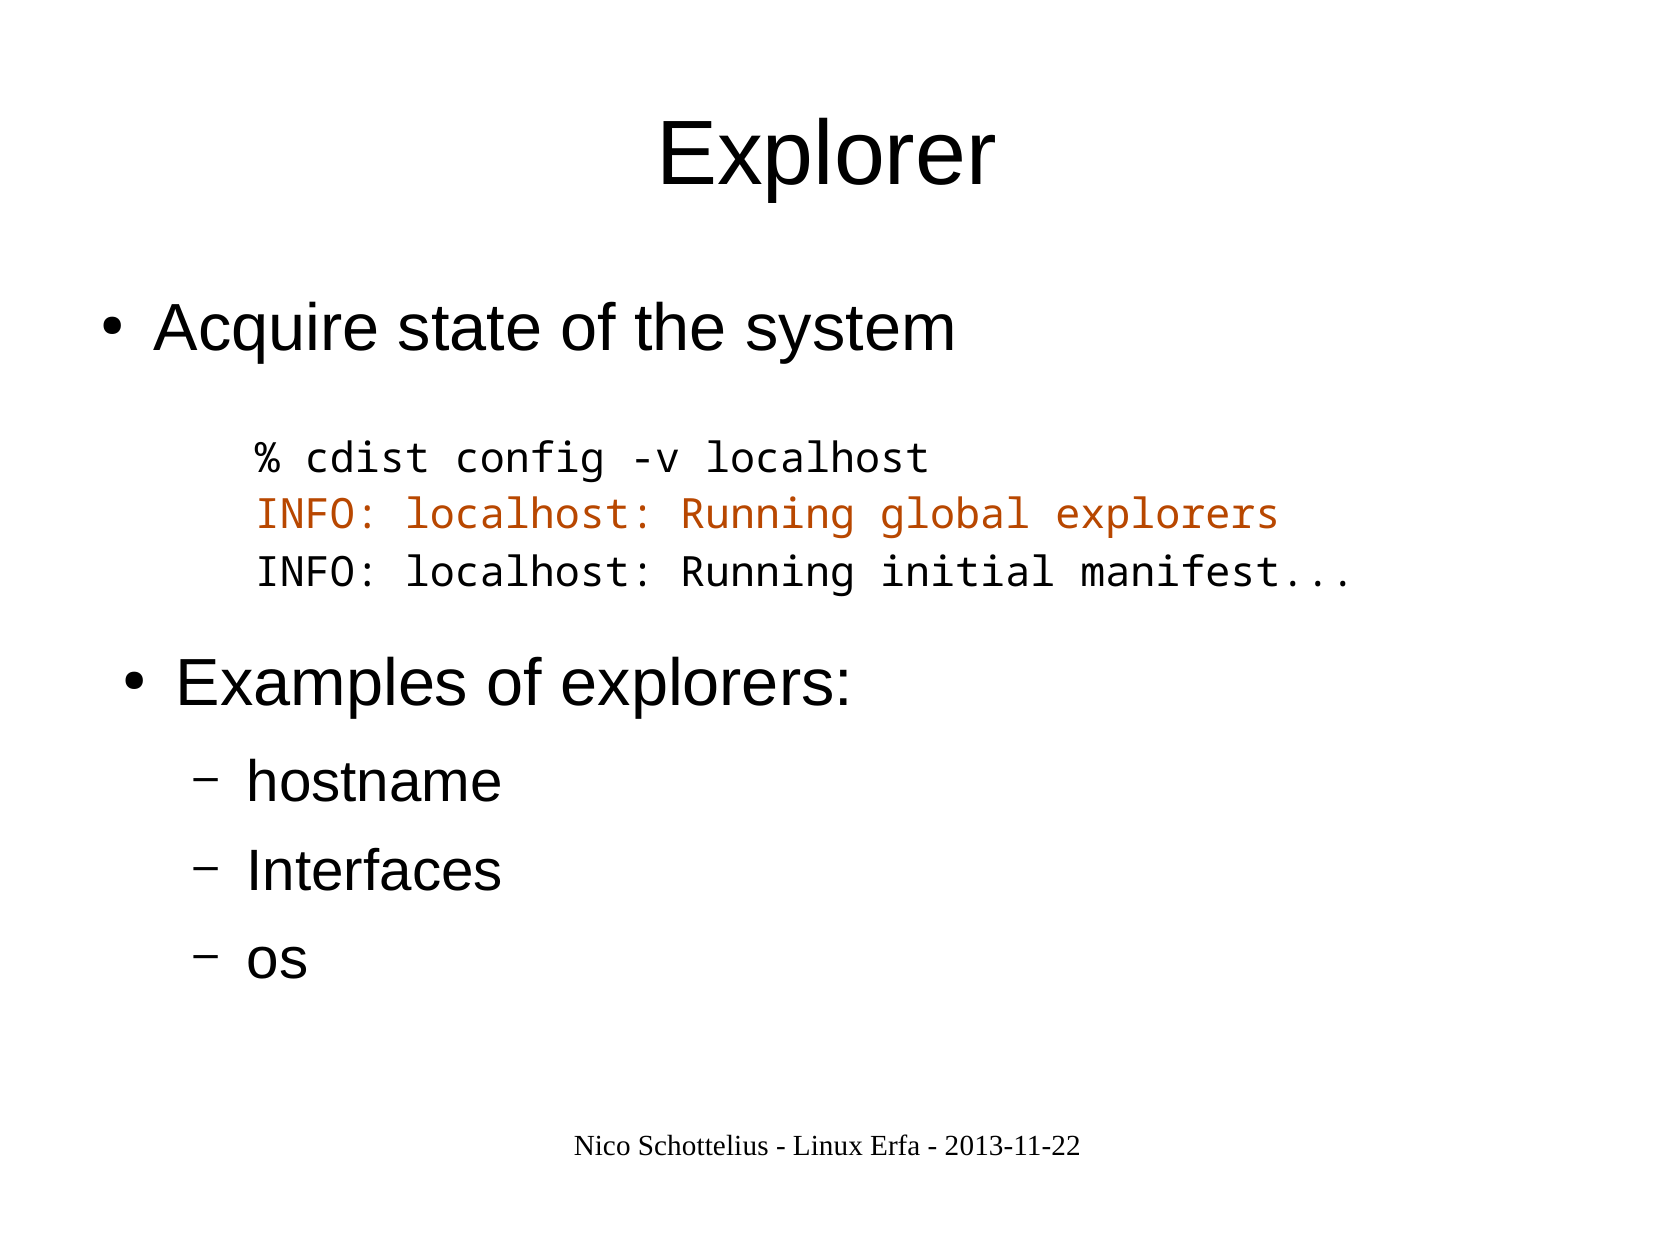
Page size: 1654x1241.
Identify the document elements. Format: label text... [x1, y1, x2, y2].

text_box % cdist config -v localhost INFO: localhost: Running global explorers INFO: localhost: Running initial manifest... [239, 419, 1470, 651]
list Examples of explorers: hostname Interfaces os [104, 644, 1005, 1075]
list Acquire state of the system [82, 290, 1538, 405]
title Explorer [82, 49, 1571, 257]
